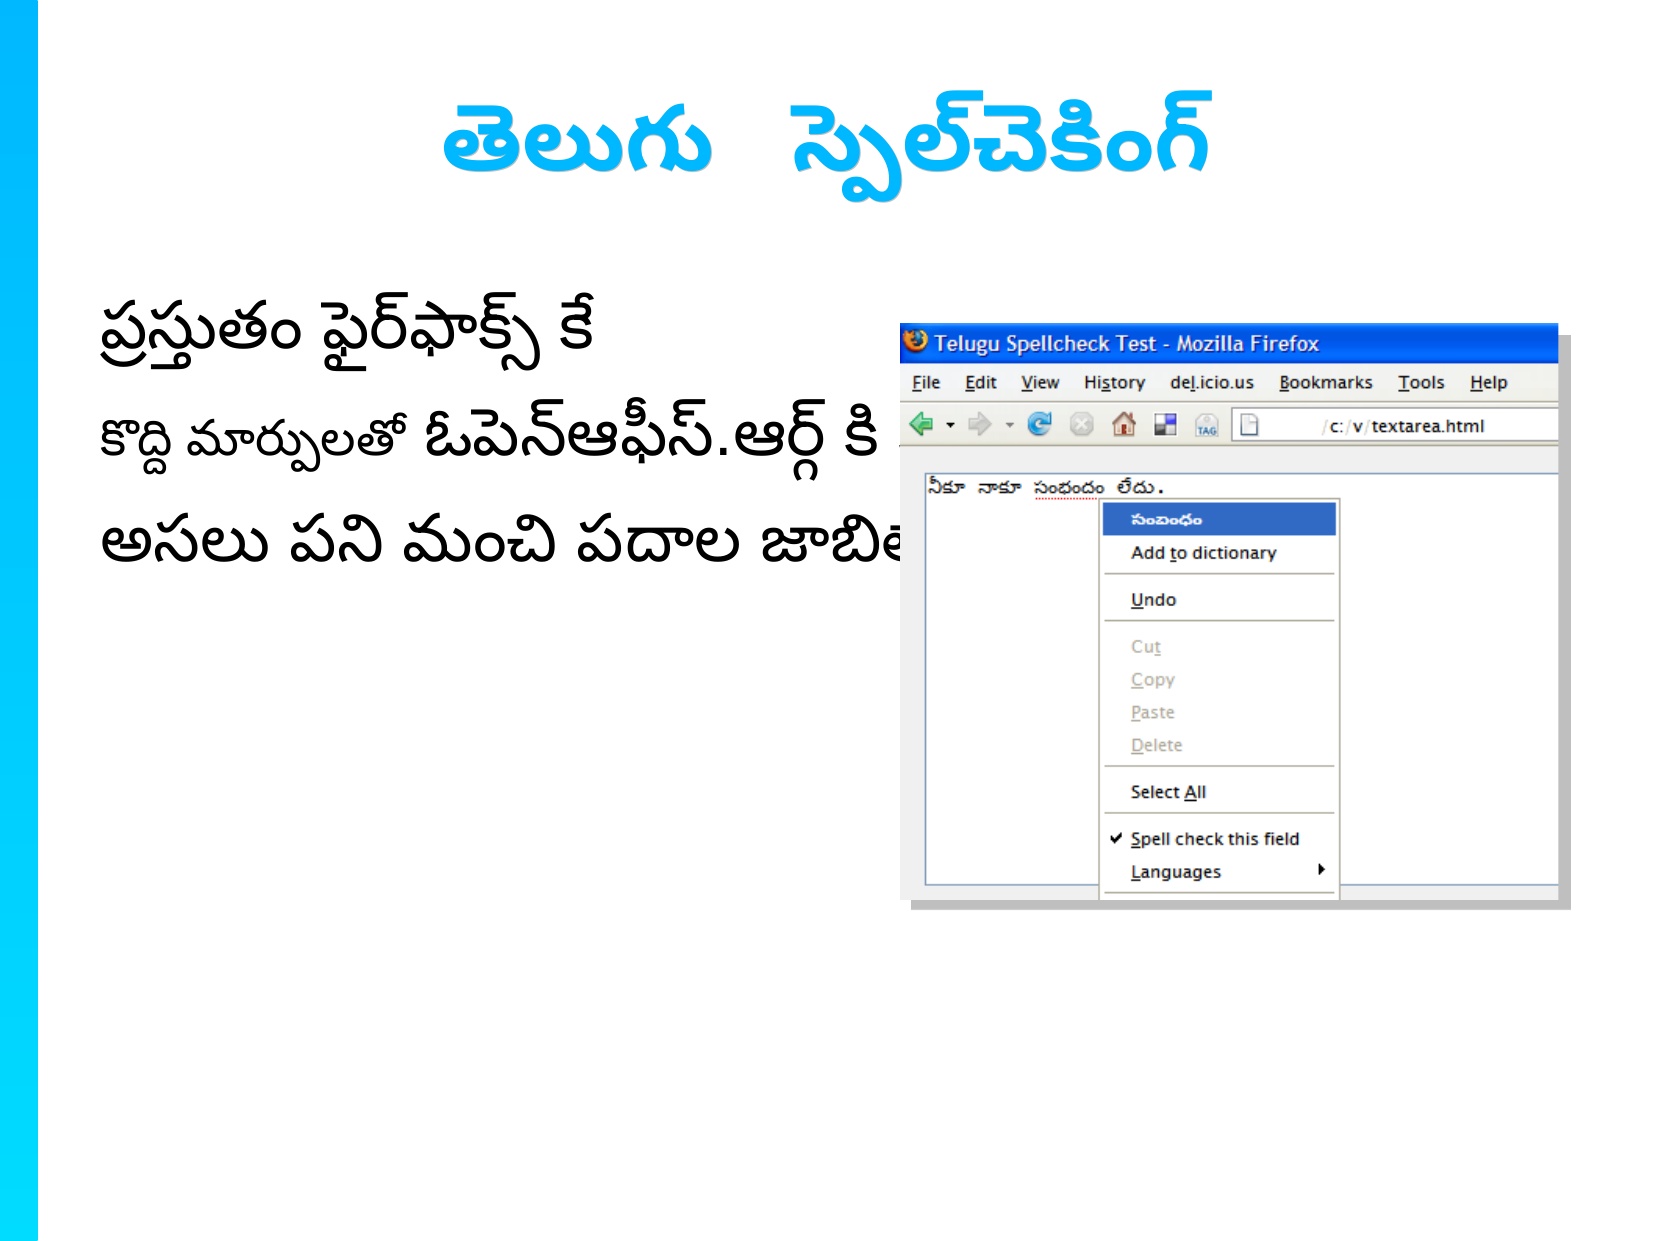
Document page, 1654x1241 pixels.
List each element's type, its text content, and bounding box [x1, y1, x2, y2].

title తెలుగు స్పెల్‌చెకింగ్ [82, 49, 1571, 257]
list ప్రస్తుతం ఫైర్‌ఫాక్స్ కే కొద్ది మార్పులతో ఓపెన్ఆఫీస్.ఆర్గ్ కి కూడా అసలు పని మంచి పదాల జాబితా తయారుచేయడం [82, 290, 809, 1094]
picture [0, 0, 1654, 1241]
